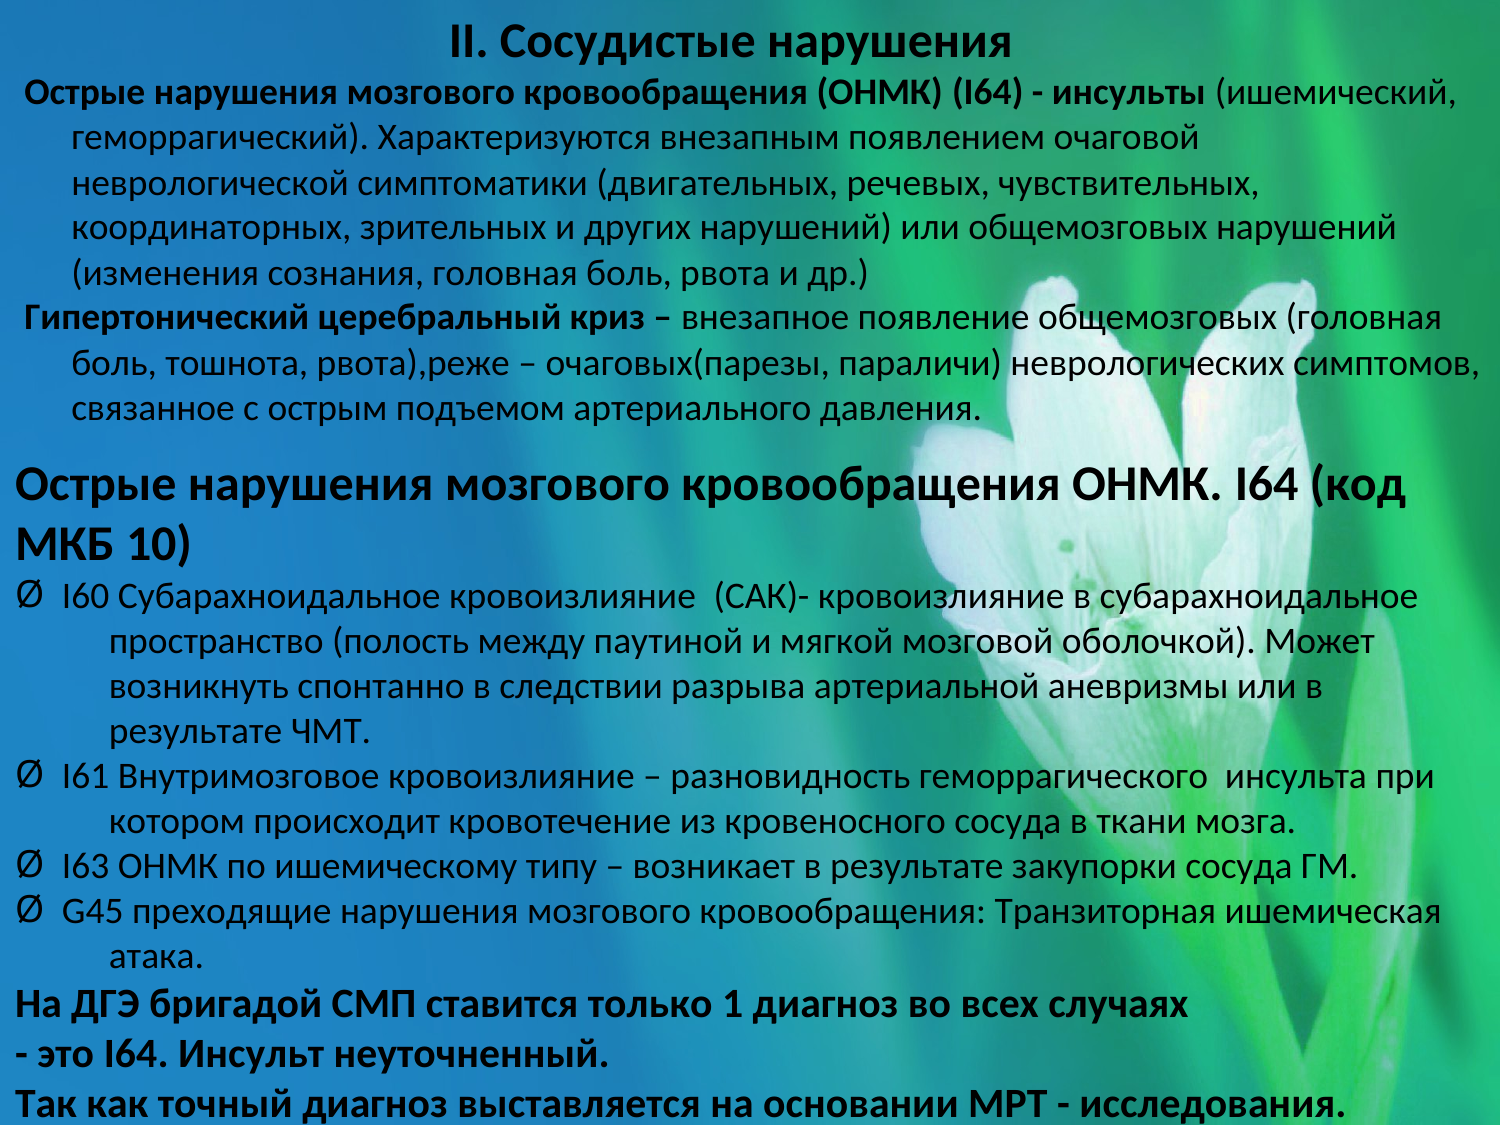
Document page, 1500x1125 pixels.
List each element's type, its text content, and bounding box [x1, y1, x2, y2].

text_box Острые нарушения мозгового кровообращения ОНМК. I64 (код МКБ 10) I60 Субарахноидальное кровоизлияние (САК)- кровоизлияние в субарахноидальное пространство (полость между паутиной и мягкой мозговой оболочкой). Может возникнуть спонтанно в следствии разрыва артериальной аневризмы или в результате ЧМТ. I61 Внутримозговое кровоизлияние – разновидность геморрагического инсульта при котором происходит кровотечение из кровеносного сосуда в ткани мозга. I63 ОНМК по ишемическому типу – возникает в результате закупорки сосуда ГМ. G45 преходящие нарушения мозгового кровообращения: Транзиторная ишемическая атака. На ДГЭ бригадой СМП ставится только 1 диагноз во всех случаях - это I64. Инсульт неуточненный. Так как точный диагноз выставляется на основании МРТ - исследования. [0, 443, 1465, 1125]
text_box II. Сосудистые нарушения Острые нарушения мозгового кровообращения (ОНМК) (I64) - инсульты (ишемический, геморрагический). Характеризуются внезапным появлением очаговой неврологической симптоматики (двигательных, речевых, чувствительных, координаторных, зрительных и других нарушений) или общемозговых нарушений (изменения сознания, головная боль, рвота и др.) Гипертонический церебральный криз – внезапное появление общемозговых (головная боль, тошнота, рвота),реже – очаговых(парезы, параличи) неврологических симптомов, связанное с острым подъемом артериального давления. [0, 0, 1500, 435]
